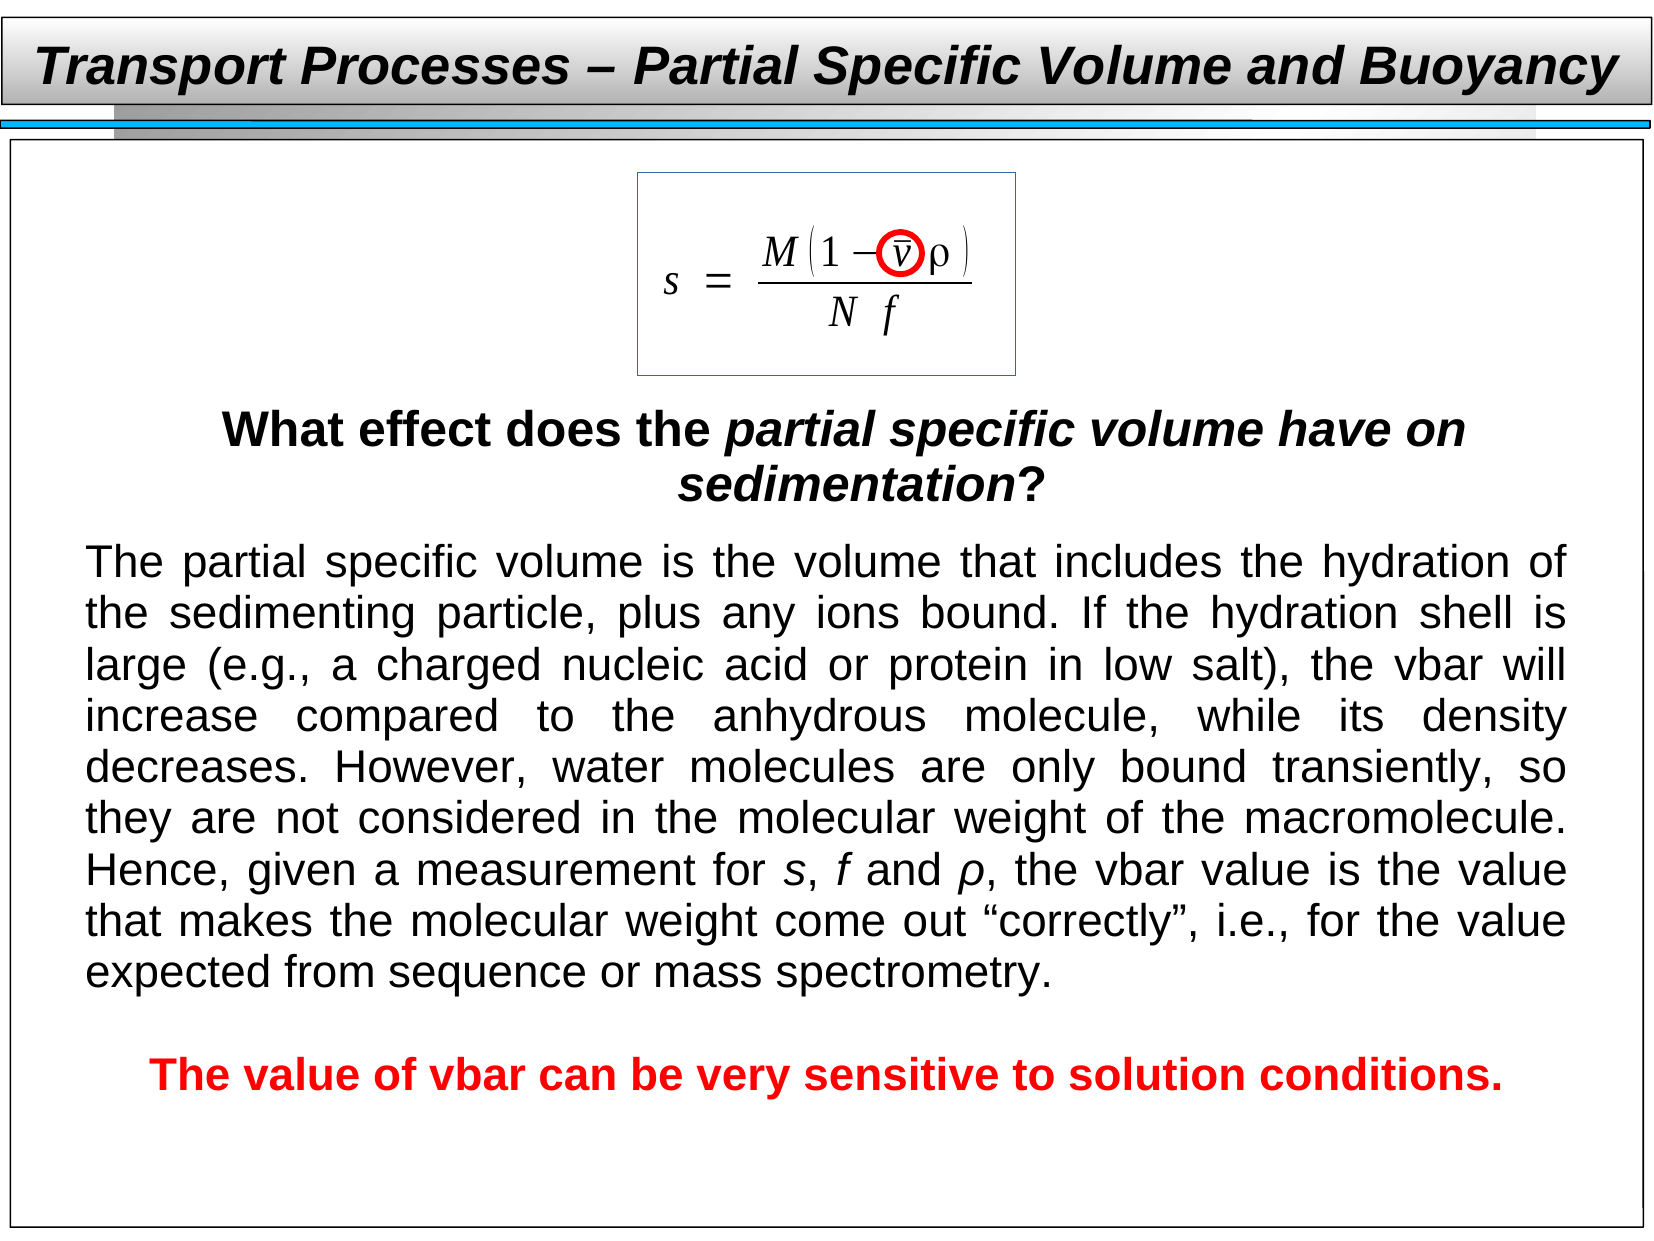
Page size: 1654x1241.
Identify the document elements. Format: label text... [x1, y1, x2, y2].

text_box Transport Processes – Partial Specific Volume and Buoyancy [1, 17, 1652, 105]
text_box [0, 120, 1651, 129]
text_box What effect does the partial specific volume have on sedimentation? The partial specific volume is the volume that includes the hydration of the sedimenting particle, plus any ions bound. If the hydration shell is large (e.g., a charged nucleic acid or protein in low salt), the vbar will increase compared to the anhydrous molecule, while its density decreases. However, water molecules are only bound transiently, so they are not considered in the molecular weight of the macromolecule. Hence, given a measurement for s, f and ρ, the vbar value is the value that makes the molecular weight come out “correctly”, i.e., for the value expected from sequence or mass spectrometry. The value of vbar can be very sensitive to solution conditions. [85, 400, 1569, 1152]
text_box [10, 139, 1644, 1228]
chart [655, 223, 981, 336]
